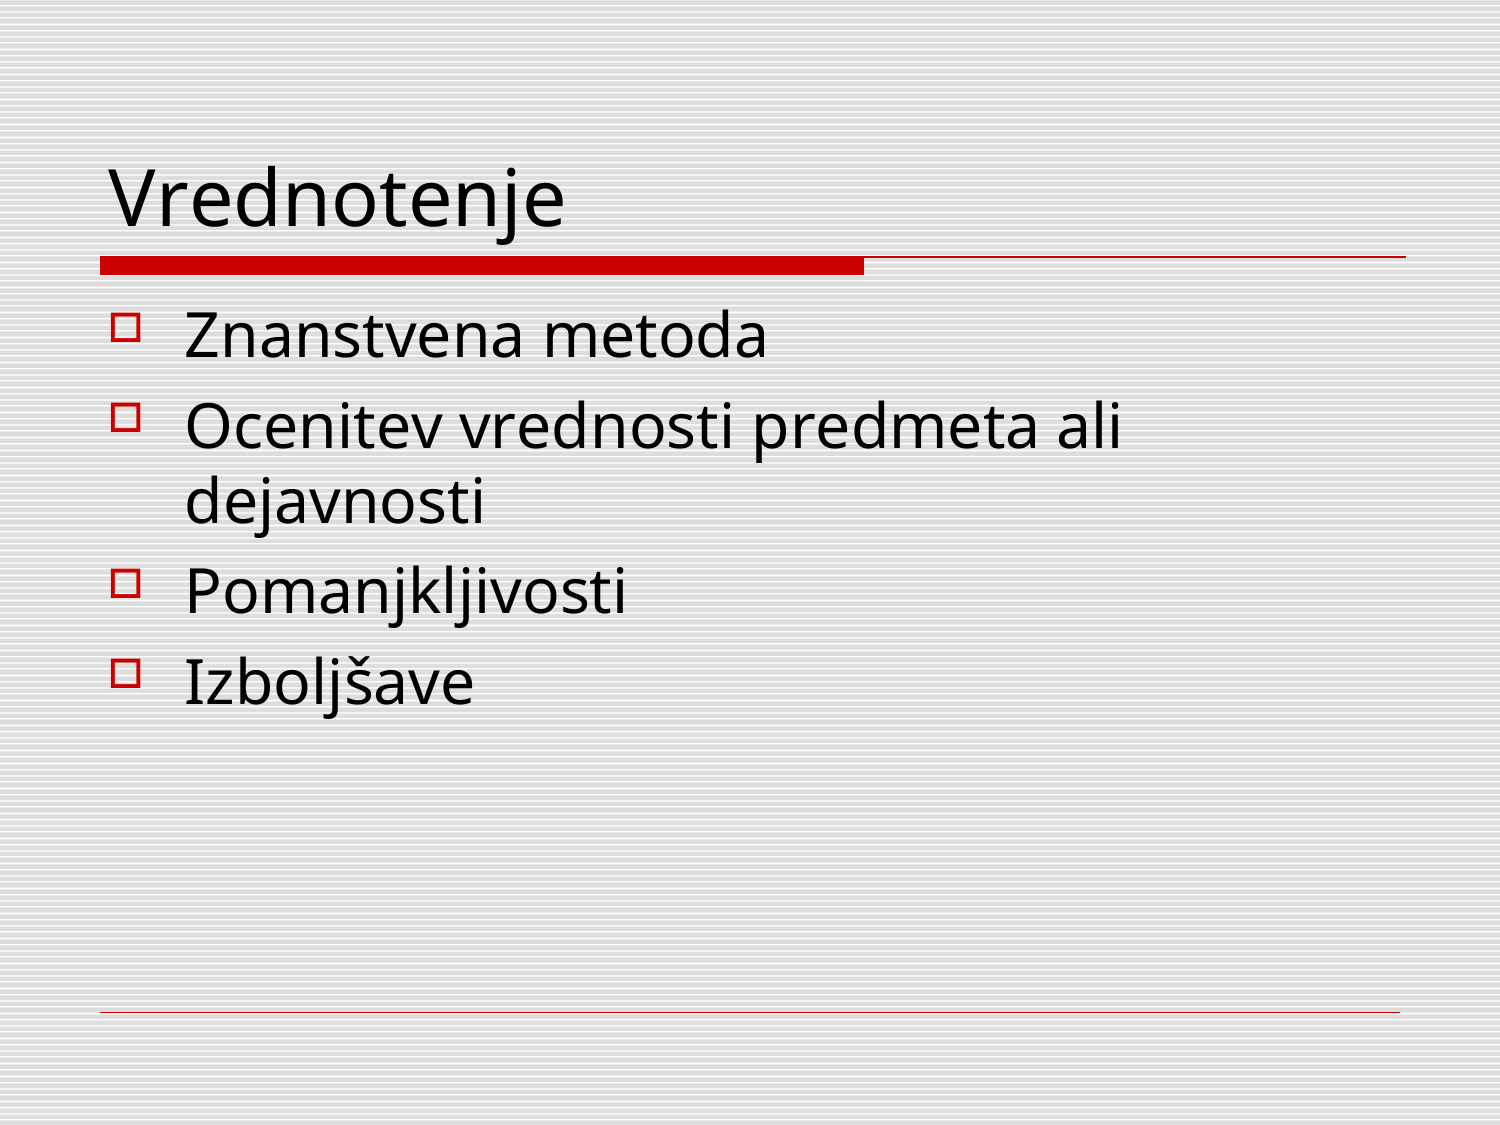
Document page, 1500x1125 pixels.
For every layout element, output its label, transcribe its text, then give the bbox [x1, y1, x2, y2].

list Znanstvena metoda Ocenitev vrednosti predmeta ali dejavnosti Pomanjkljivosti Izboljšave [92, 287, 1406, 988]
picture [0, 0, 1500, 1125]
title Vrednotenje [94, 49, 1407, 250]
